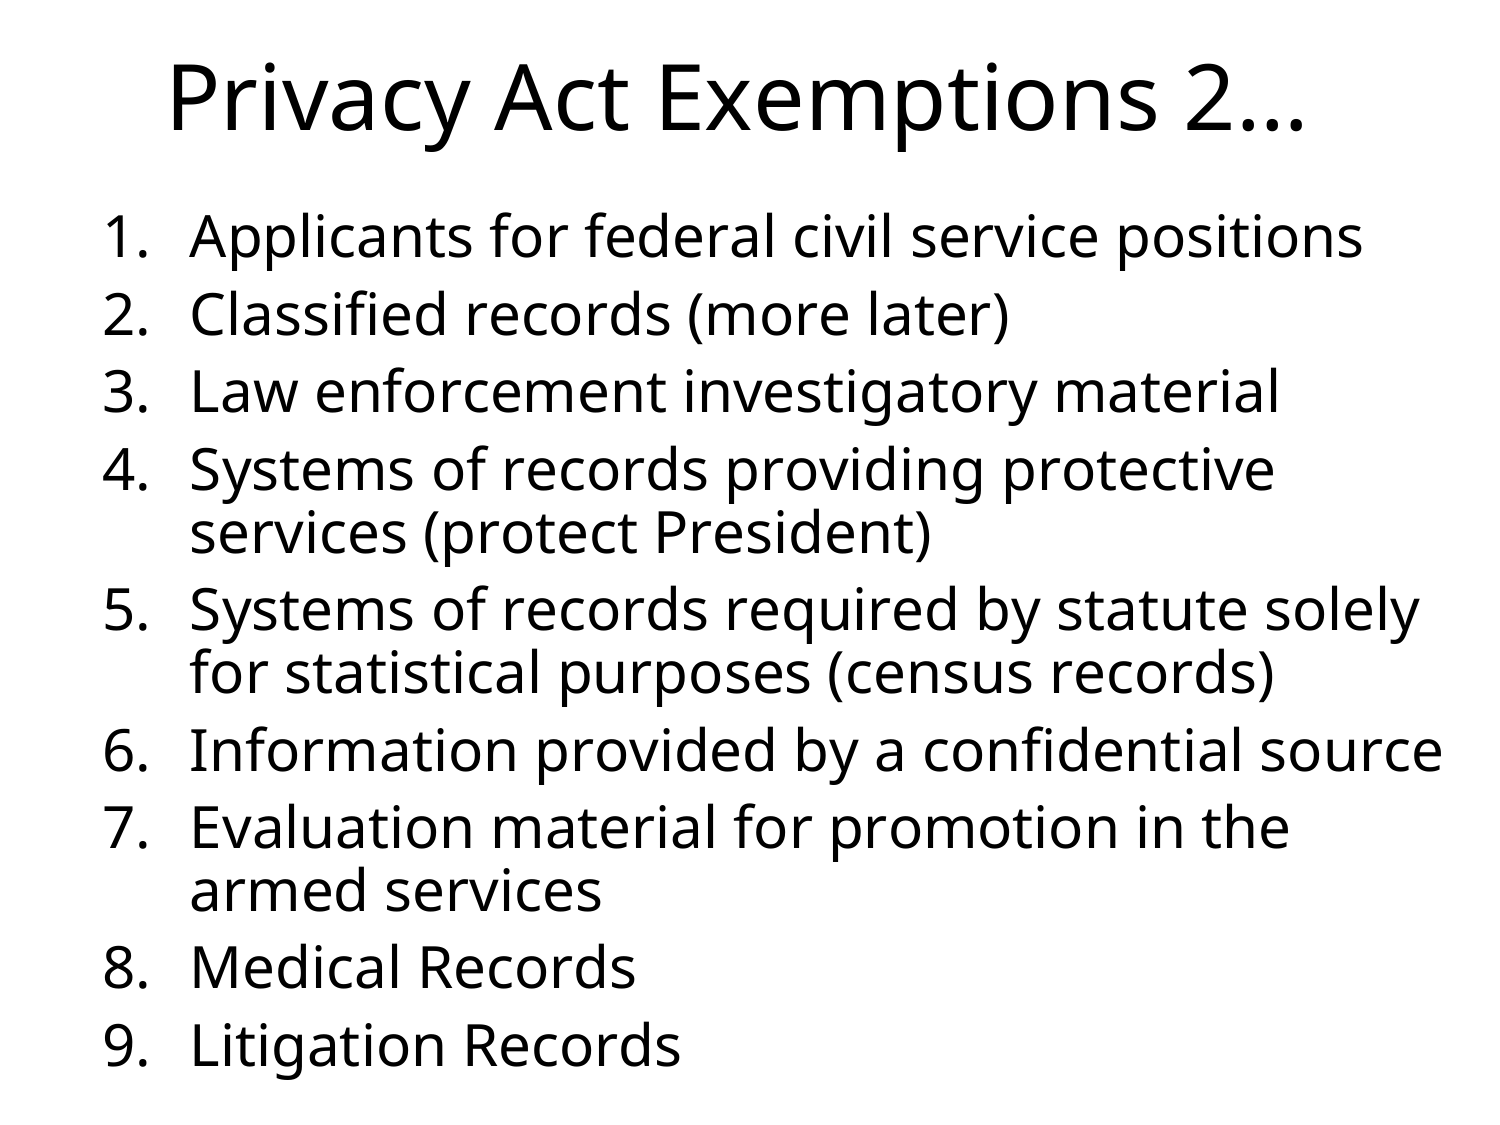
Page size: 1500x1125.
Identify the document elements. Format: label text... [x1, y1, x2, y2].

list Applicants for federal civil service positions Classified records (more later) Law enforcement investigatory material Systems of records providing protective services (protect President) Systems of records required by statute solely for statistical purposes (census records) Information provided by a confidential source Evaluation material for promotion in the armed services Medical Records Litigation Records [87, 200, 1463, 1088]
title Privacy Act Exemptions 2… [99, 0, 1375, 188]
